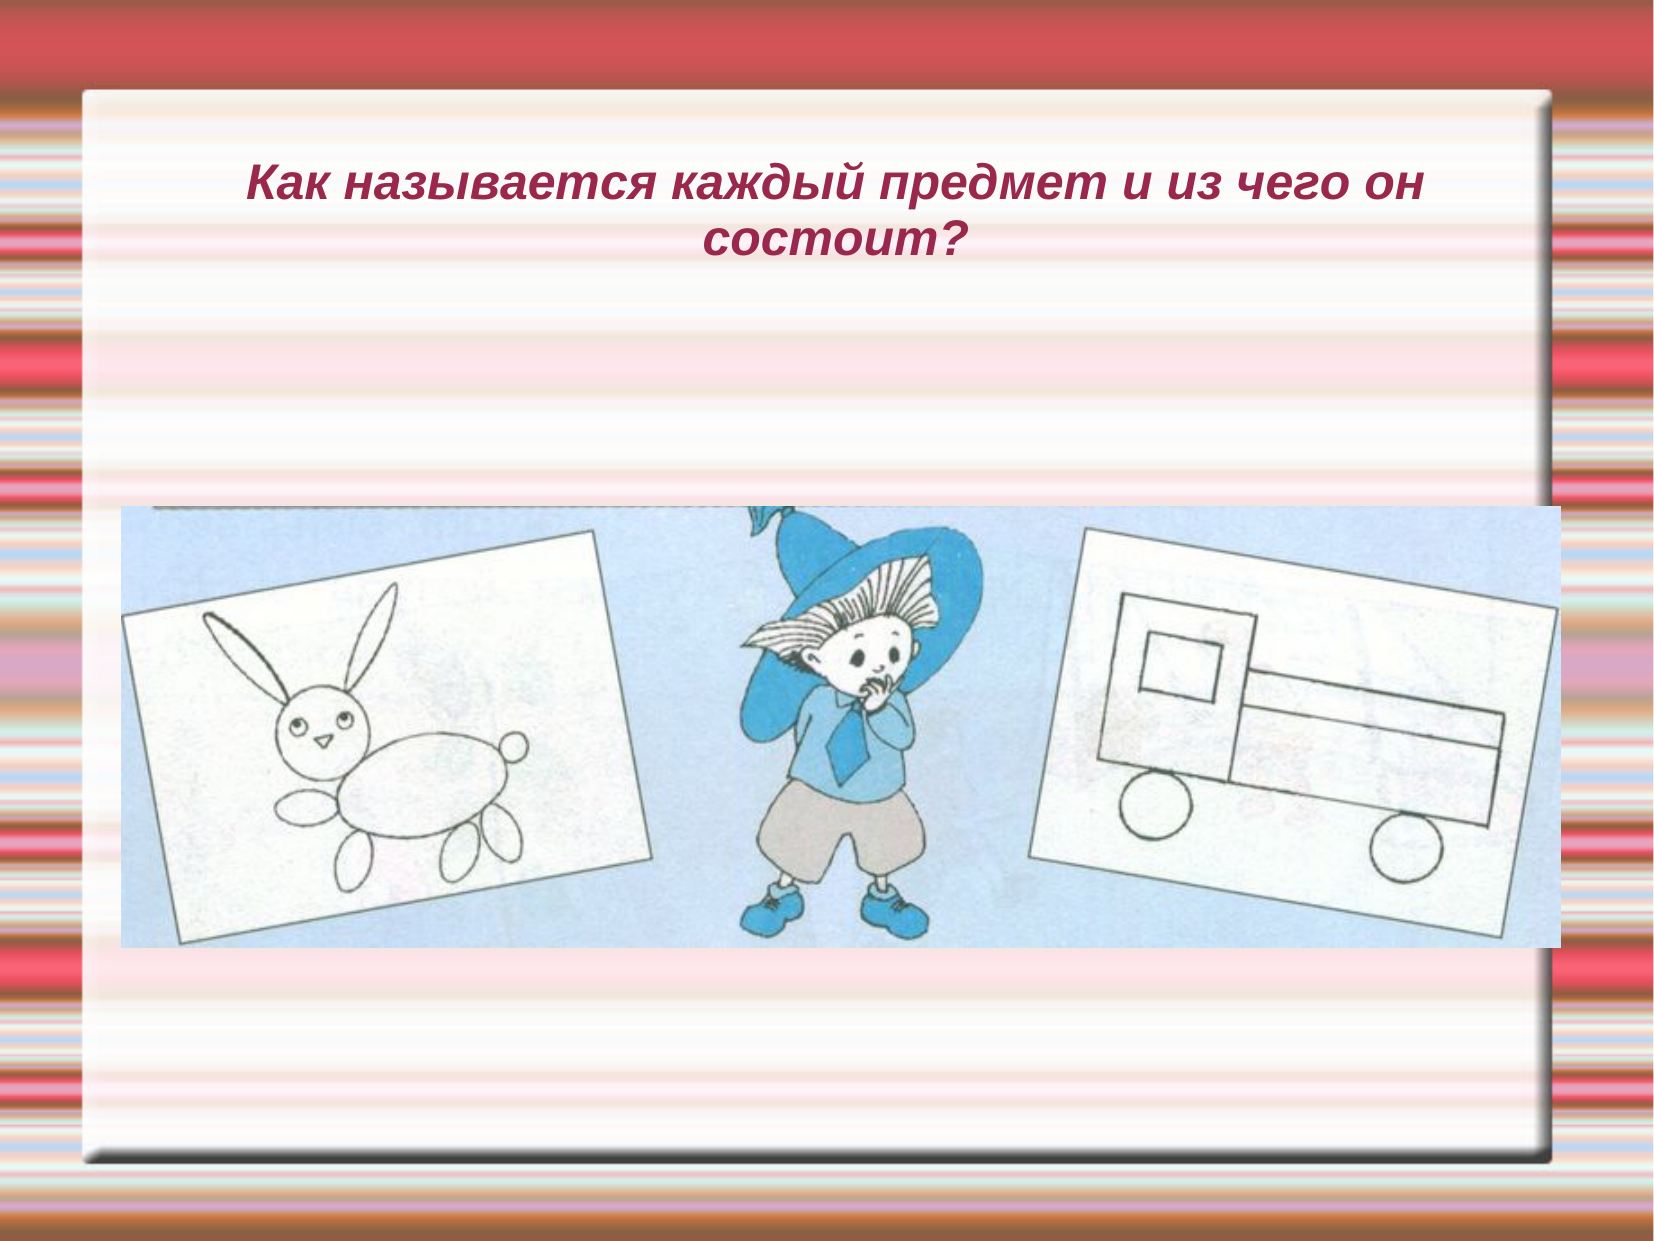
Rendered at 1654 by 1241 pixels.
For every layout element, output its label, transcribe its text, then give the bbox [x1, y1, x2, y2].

picture [0, 0, 1654, 1241]
title Как называется каждый предмет и из чего он состоит? [129, 106, 1543, 314]
